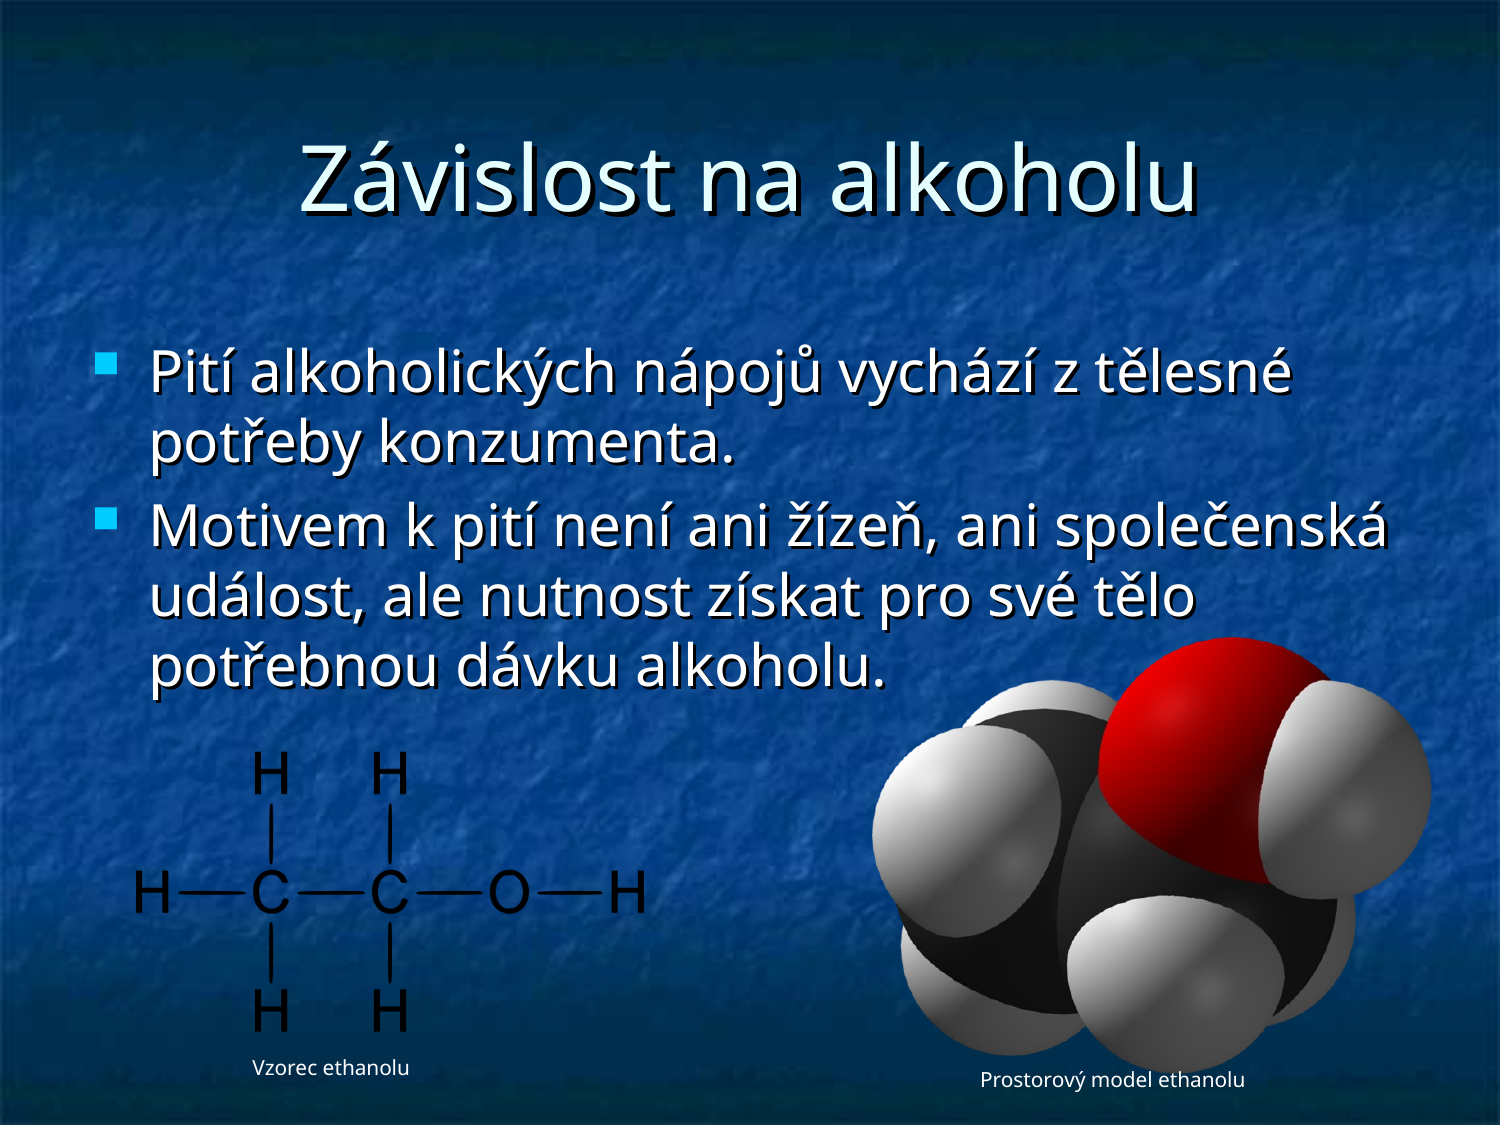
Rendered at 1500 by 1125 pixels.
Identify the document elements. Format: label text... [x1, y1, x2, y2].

title Závislost na alkoholu [75, 62, 1426, 288]
text_box Vzorec ethanolu [237, 1046, 425, 1088]
picture [0, 0, 1500, 1125]
text_box [844, 609, 1459, 1101]
text_box Prostorový model ethanolu [965, 1058, 1261, 1100]
list Pití alkoholických nápojů vychází z tělesné potřeby konzumenta. Motivem k pití není ani žízeň, ani společenská událost, ale nutnost získat pro své tělo potřebnou dávku alkoholu. [76, 326, 1427, 706]
